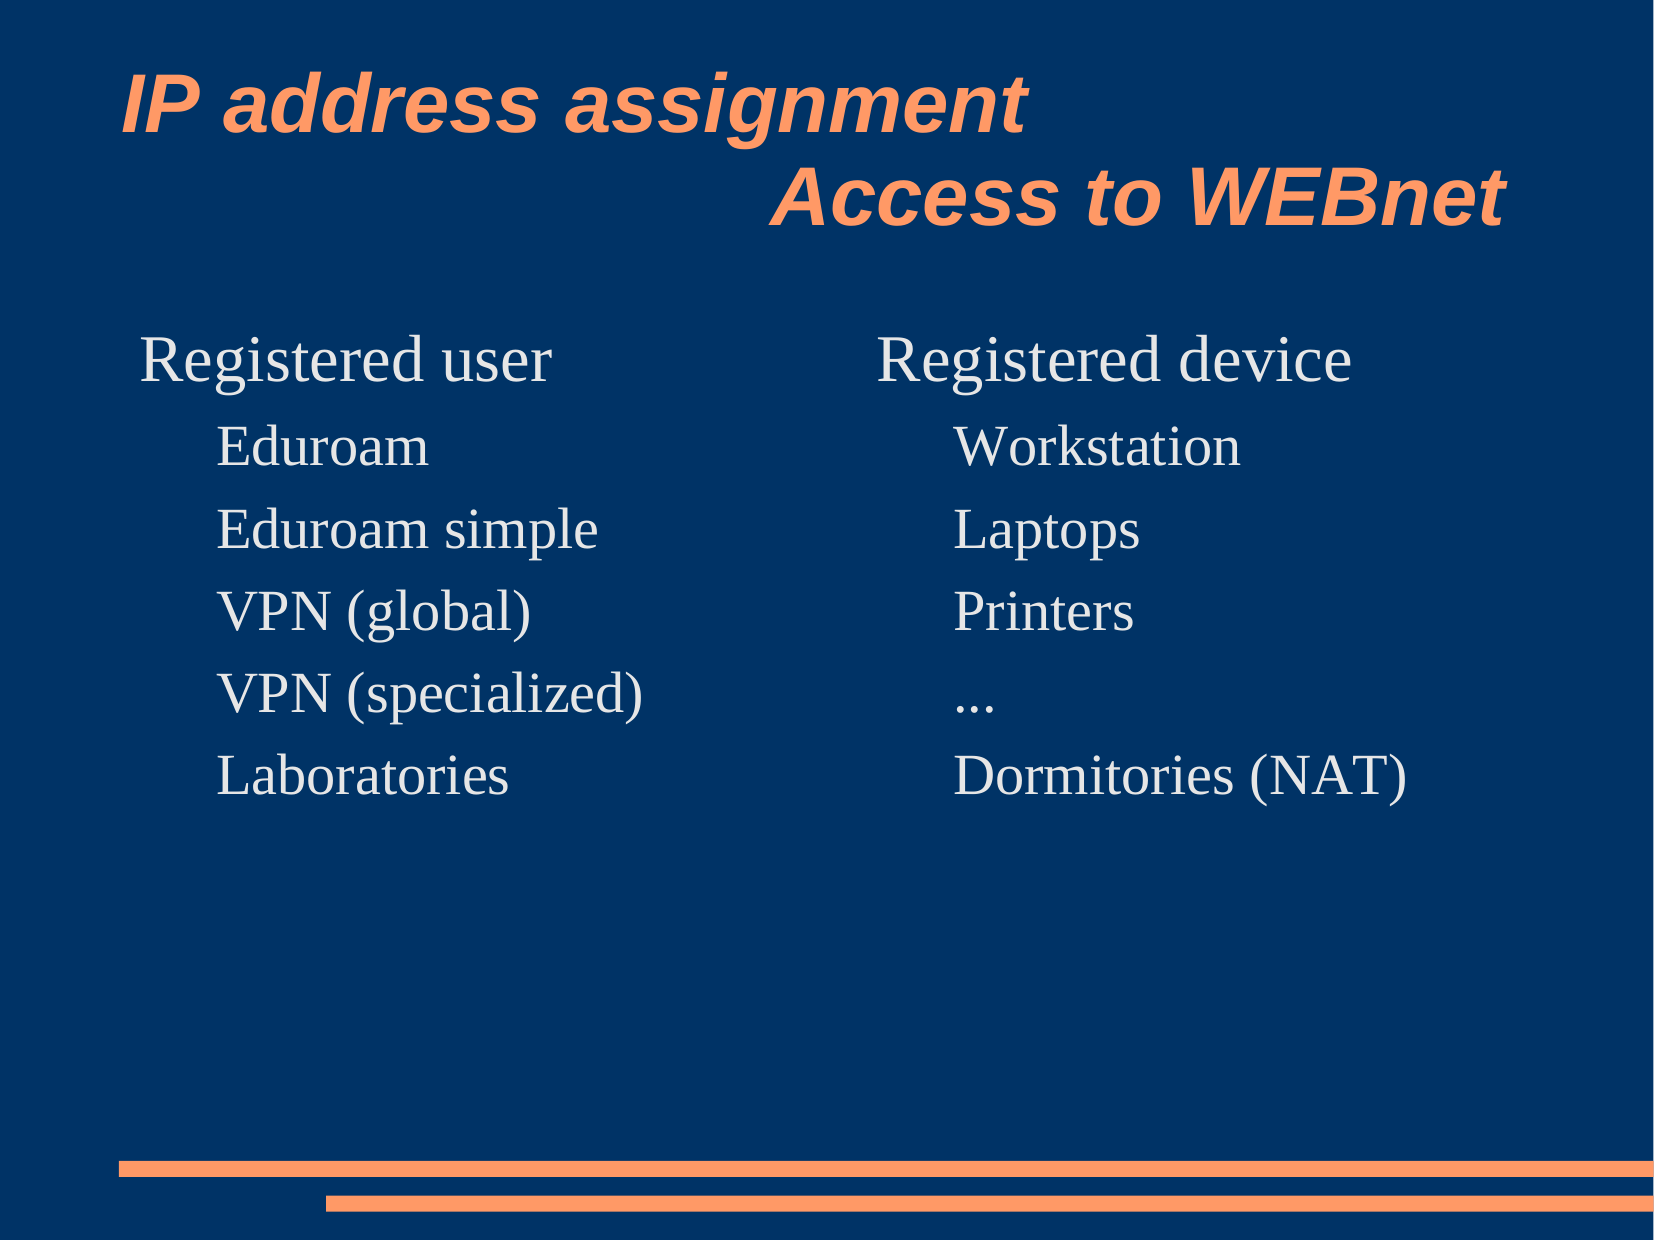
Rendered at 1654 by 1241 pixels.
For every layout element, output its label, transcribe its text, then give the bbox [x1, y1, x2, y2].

list Registered user Eduroam Eduroam simple VPN (global) VPN (specialized) Laboratories [121, 322, 824, 1133]
title IP address assignment Access to WEBnet [121, 46, 1534, 254]
list Registered device Workstation Laptops Printers ... Dormitories (NAT) [858, 322, 1562, 1133]
